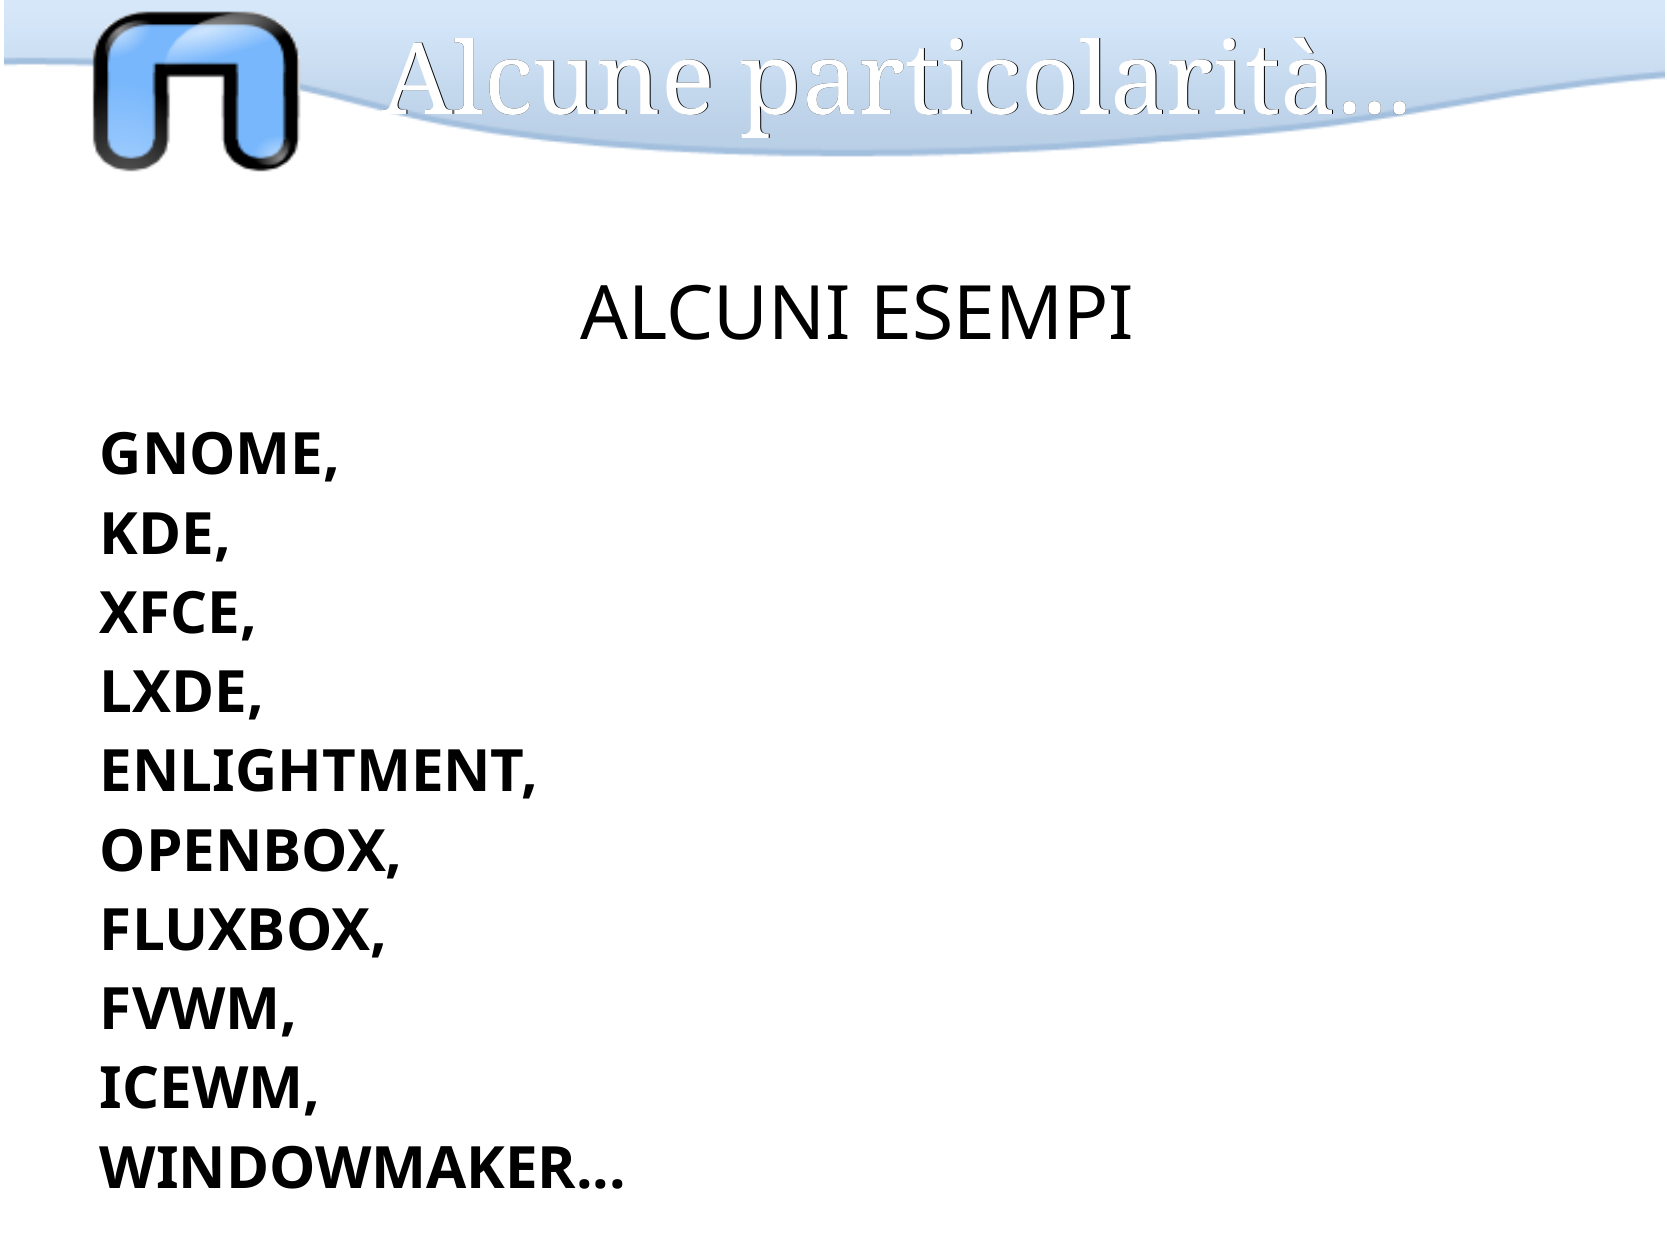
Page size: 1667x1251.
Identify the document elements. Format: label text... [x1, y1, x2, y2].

title ALCUNI ESEMPI [186, 209, 1529, 412]
text_box Alcune particolarità... [368, 0, 1476, 143]
picture [0, 0, 1667, 1251]
list GNOME, KDE, XFCE, LXDE, ENLIGHTMENT, OPENBOX, FLUXBOX, FVWM, ICEWM, WINDOWMAKER... [99, 412, 1545, 1121]
